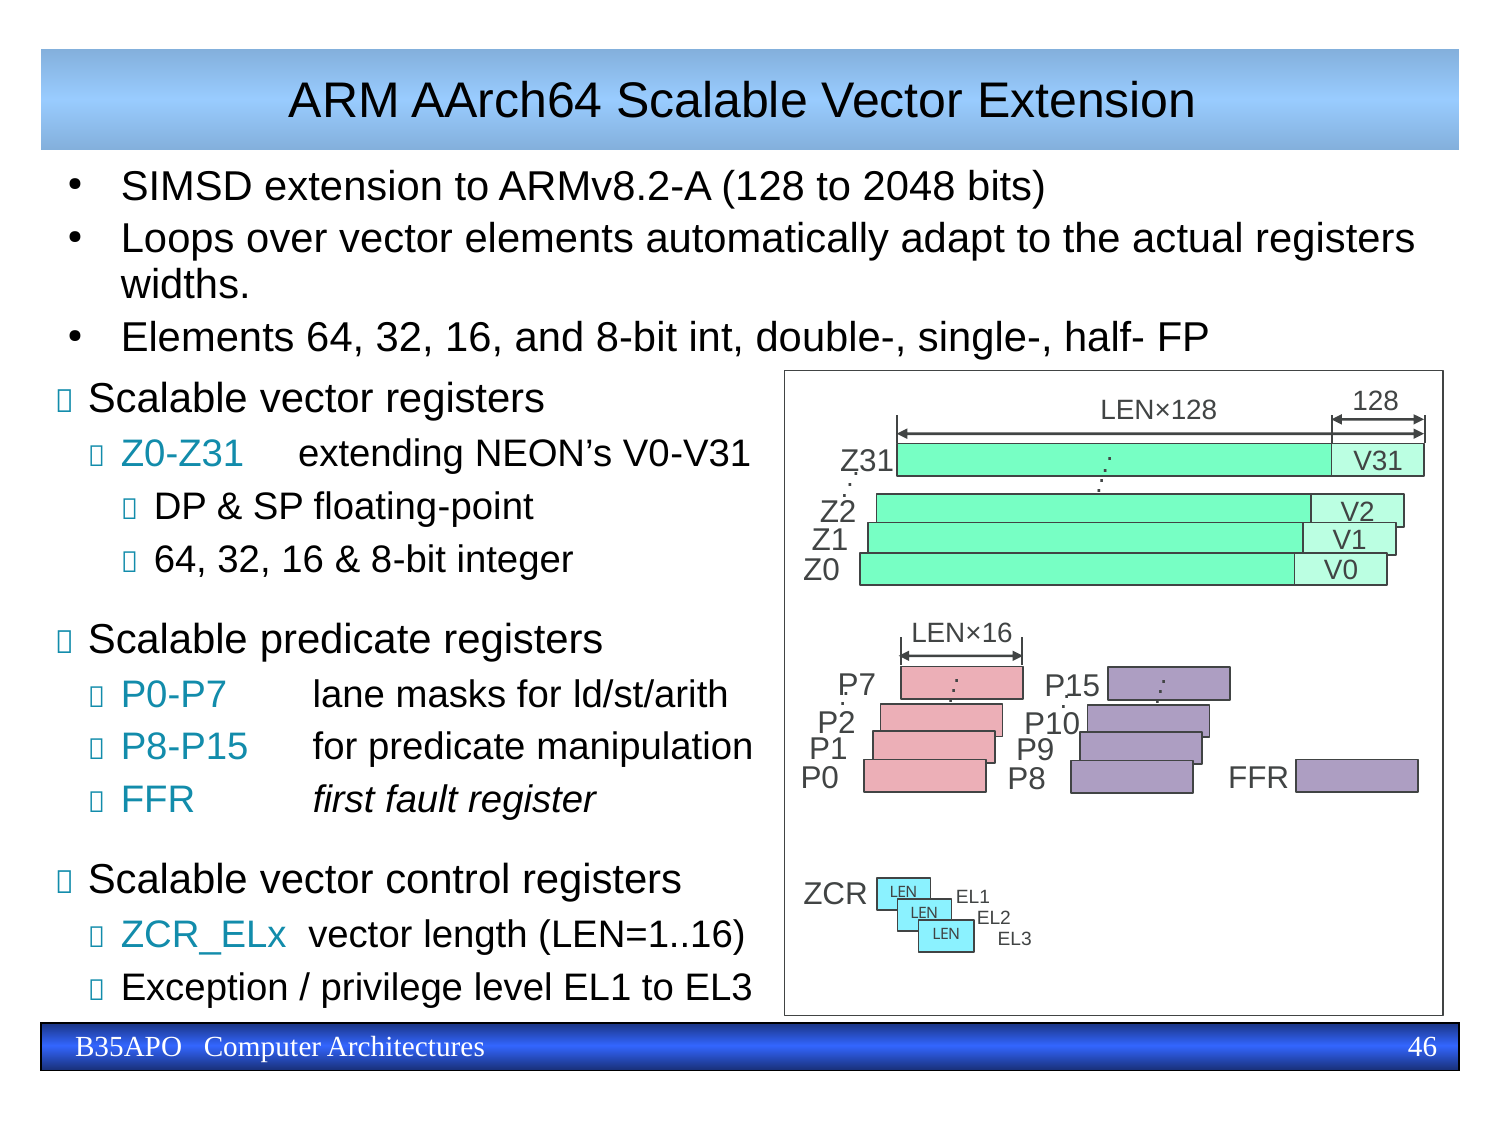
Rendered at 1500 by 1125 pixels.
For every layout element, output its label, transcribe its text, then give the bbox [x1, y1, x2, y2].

picture [49, 359, 1455, 1027]
list SIMSD extension to ARMv8.2-A (128 to 2048 bits) Loops over vector elements automatically adapt to the actual registers widths. Elements 64, 32, 16, and 8-bit int, double-, single-, half- FP [50, 162, 1463, 1013]
title ARM AArch64 Scalable Vector Extension [41, 49, 1459, 150]
